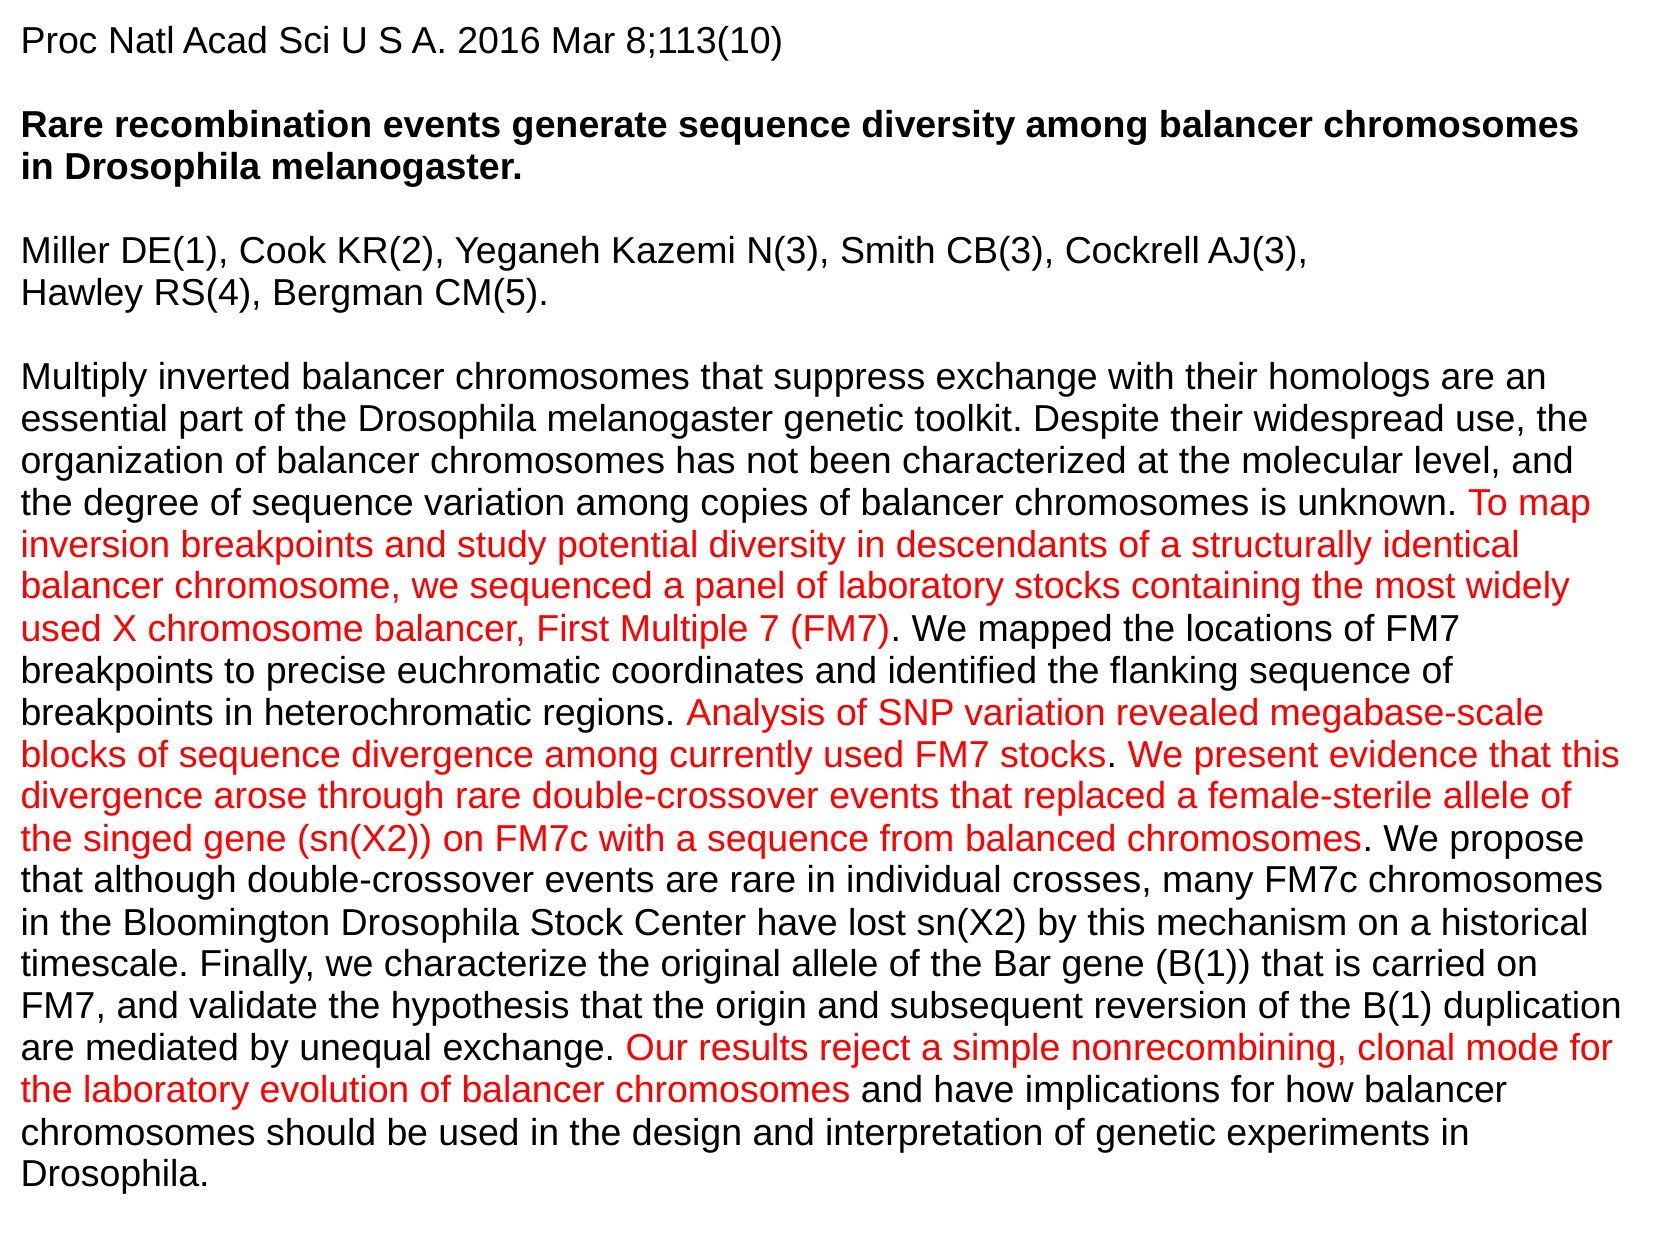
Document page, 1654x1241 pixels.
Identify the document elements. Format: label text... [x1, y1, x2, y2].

text_box Proc Natl Acad Sci U S A. 2016 Mar 8;113(10) Rare recombination events generate sequence diversity among balancer chromosomes in Drosophila melanogaster. Miller DE(1), Cook KR(2), Yeganeh Kazemi N(3), Smith CB(3), Cockrell AJ(3), Hawley RS(4), Bergman CM(5). Multiply inverted balancer chromosomes that suppress exchange with their homologs are an essential part of the Drosophila melanogaster genetic toolkit. Despite their widespread use, the organization of balancer chromosomes has not been characterized at the molecular level, and the degree of sequence variation among copies of balancer chromosomes is unknown. To map inversion breakpoints and study potential diversity in descendants of a structurally identical balancer chromosome, we sequenced a panel of laboratory stocks containing the most widely used X chromosome balancer, First Multiple 7 (FM7). We mapped the locations of FM7 breakpoints to precise euchromatic coordinates and identified the flanking sequence of breakpoints in heterochromatic regions. Analysis of SNP variation revealed megabase-scale blocks of sequence divergence among currently used FM7 stocks. We present evidence that this divergence arose through rare double-crossover events that replaced a female-sterile allele of the singed gene (sn(X2)) on FM7c with a sequence from balanced chromosomes. We propose that although double-crossover events are rare in individual crosses, many FM7c chromosomes in the Bloomington Drosophila Stock Center have lost sn(X2) by this mechanism on a historical timescale. Finally, we characterize the original allele of the Bar gene (B(1)) that is carried on FM7, and validate the hypothesis that the origin and subsequent reversion of the B(1) duplication are mediated by unequal exchange. Our results reject a simple nonrecombining, clonal mode for the laboratory evolution of balancer chromosomes and have implications for how balancer chromosomes should be used in the design and interpretation of genetic experiments in Drosophila. [5, 11, 1648, 1203]
